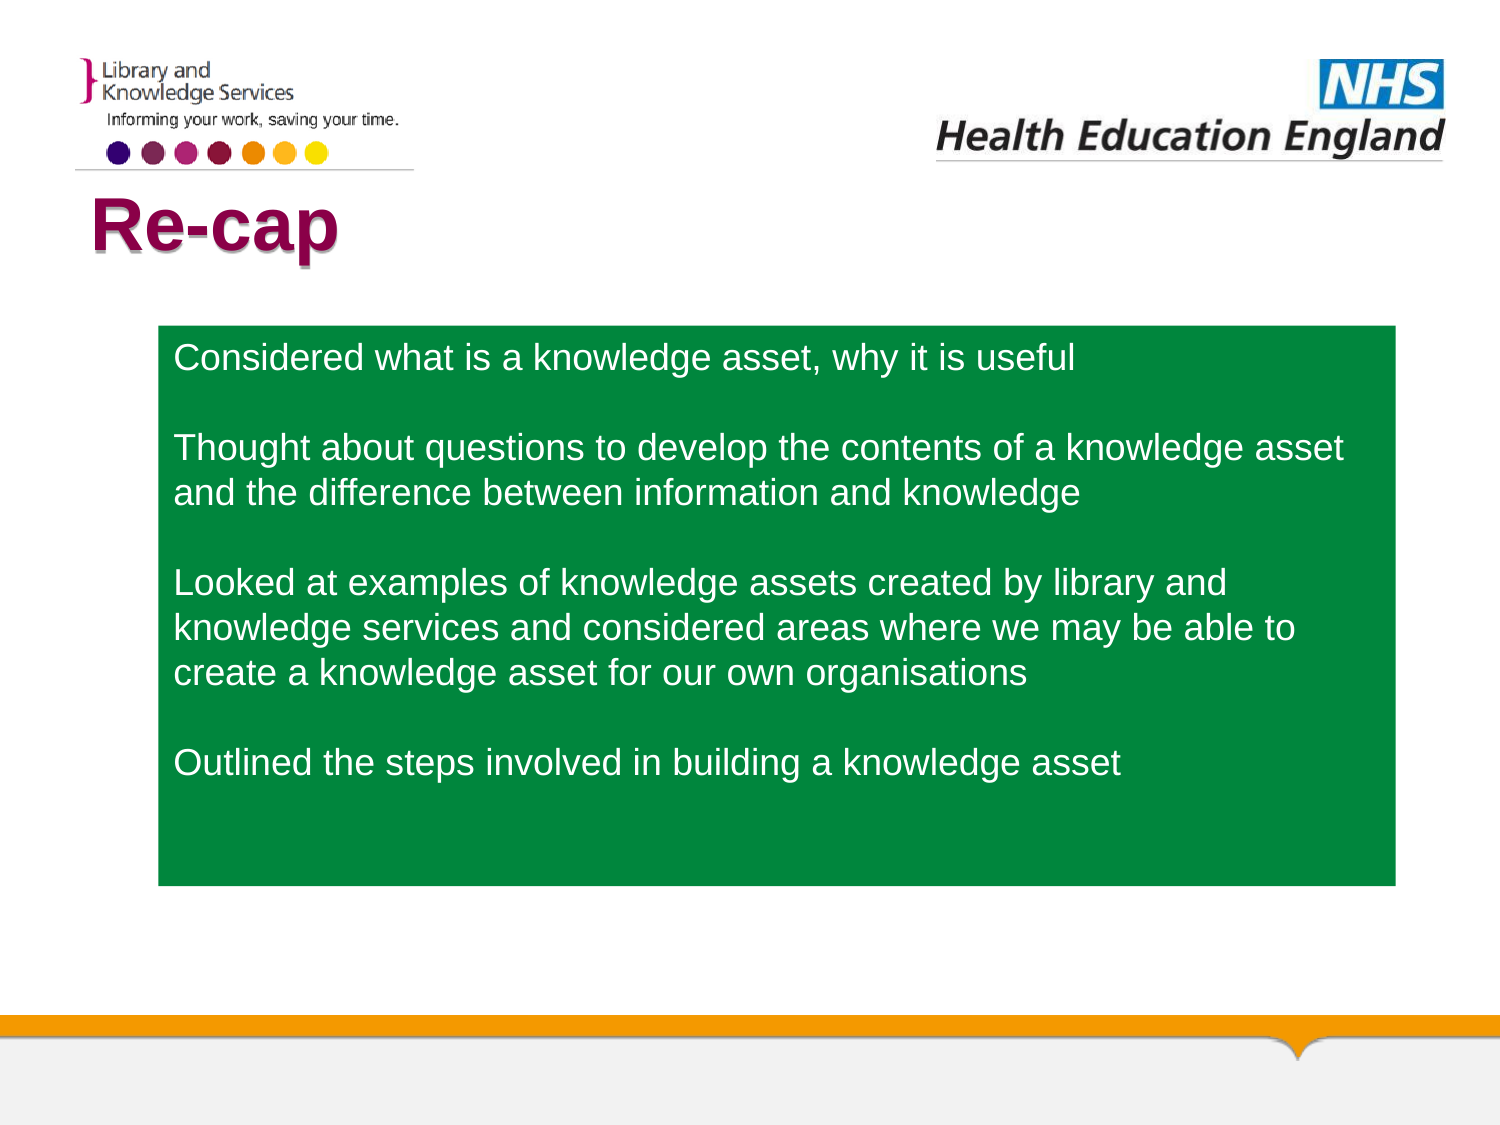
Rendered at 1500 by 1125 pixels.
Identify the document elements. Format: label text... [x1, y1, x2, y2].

picture [75, 54, 416, 169]
title Re-cap [158, 195, 1434, 308]
text_box Considered what is a knowledge asset, why it is useful Thought about questions to develop the contents of a knowledge asset and the difference between information and knowledge Looked at examples of knowledge assets created by library and knowledge services and considered areas where we may be able to create a knowledge asset for our own organisations Outlined the steps involved in building a knowledge asset [158, 325, 1396, 887]
